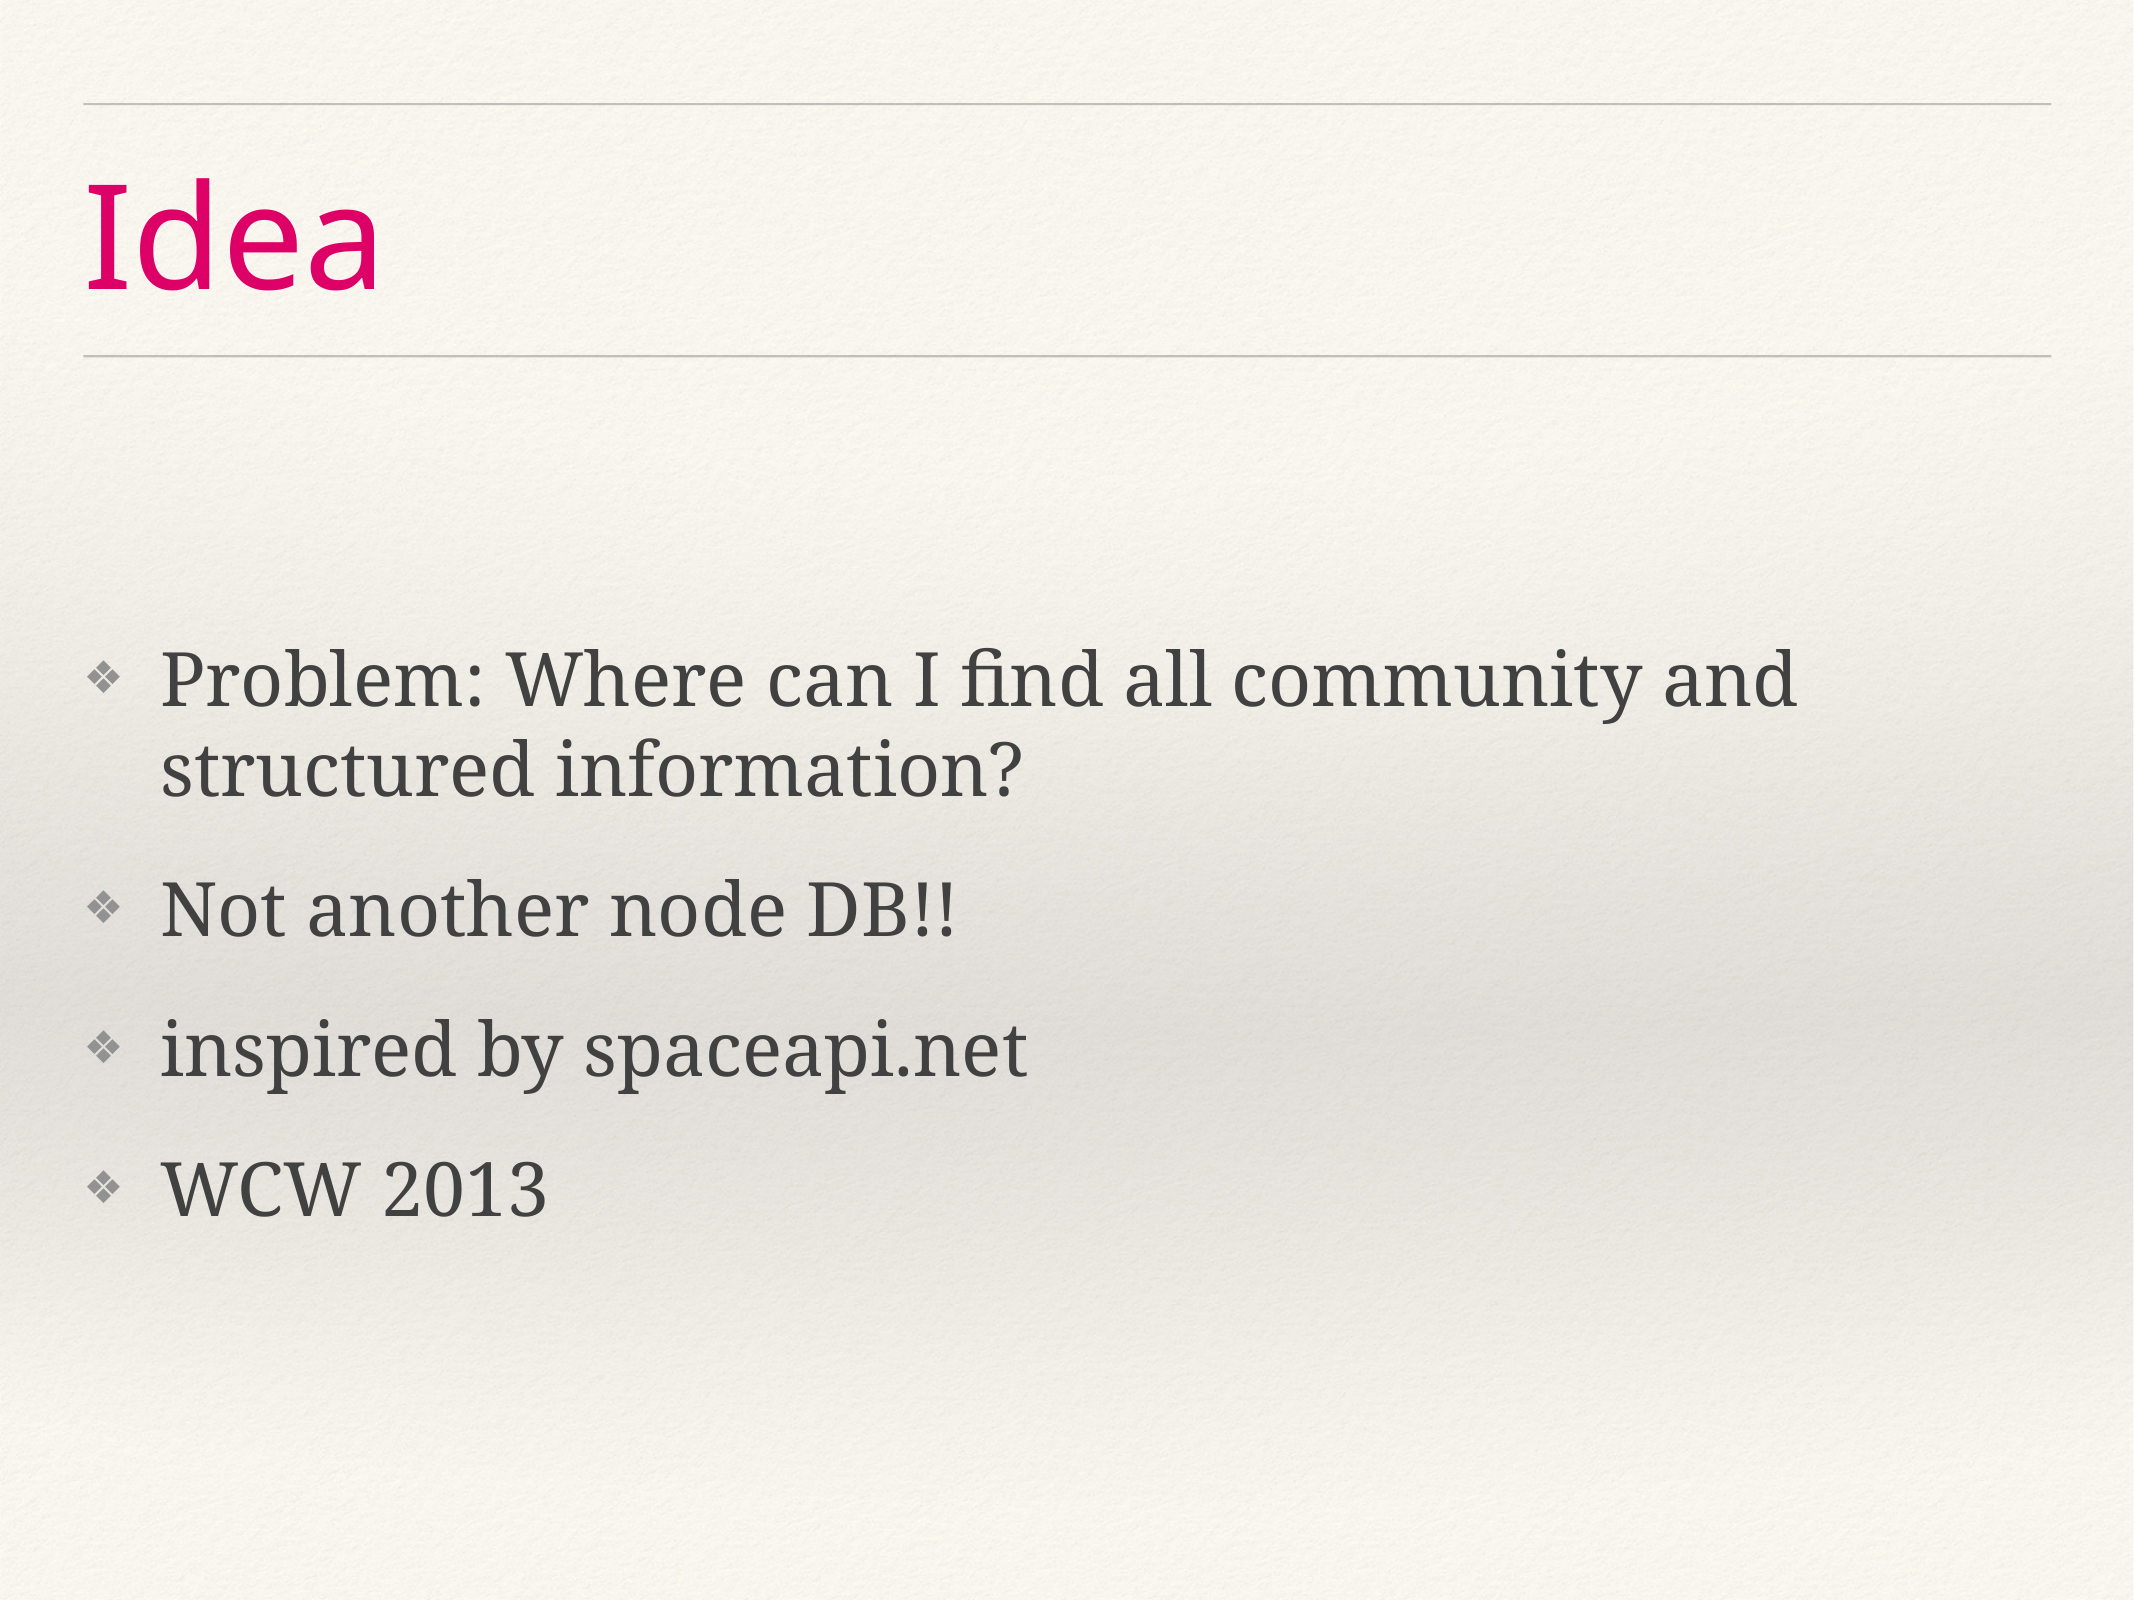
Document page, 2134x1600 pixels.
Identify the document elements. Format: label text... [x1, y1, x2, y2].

picture [0, 0, 2134, 1600]
title Idea [83, 131, 2050, 332]
list Problem: Where can I find all community and structured information? Not another node DB!! inspired by spaceapi.net WCW 2013 [83, 431, 2050, 1432]
